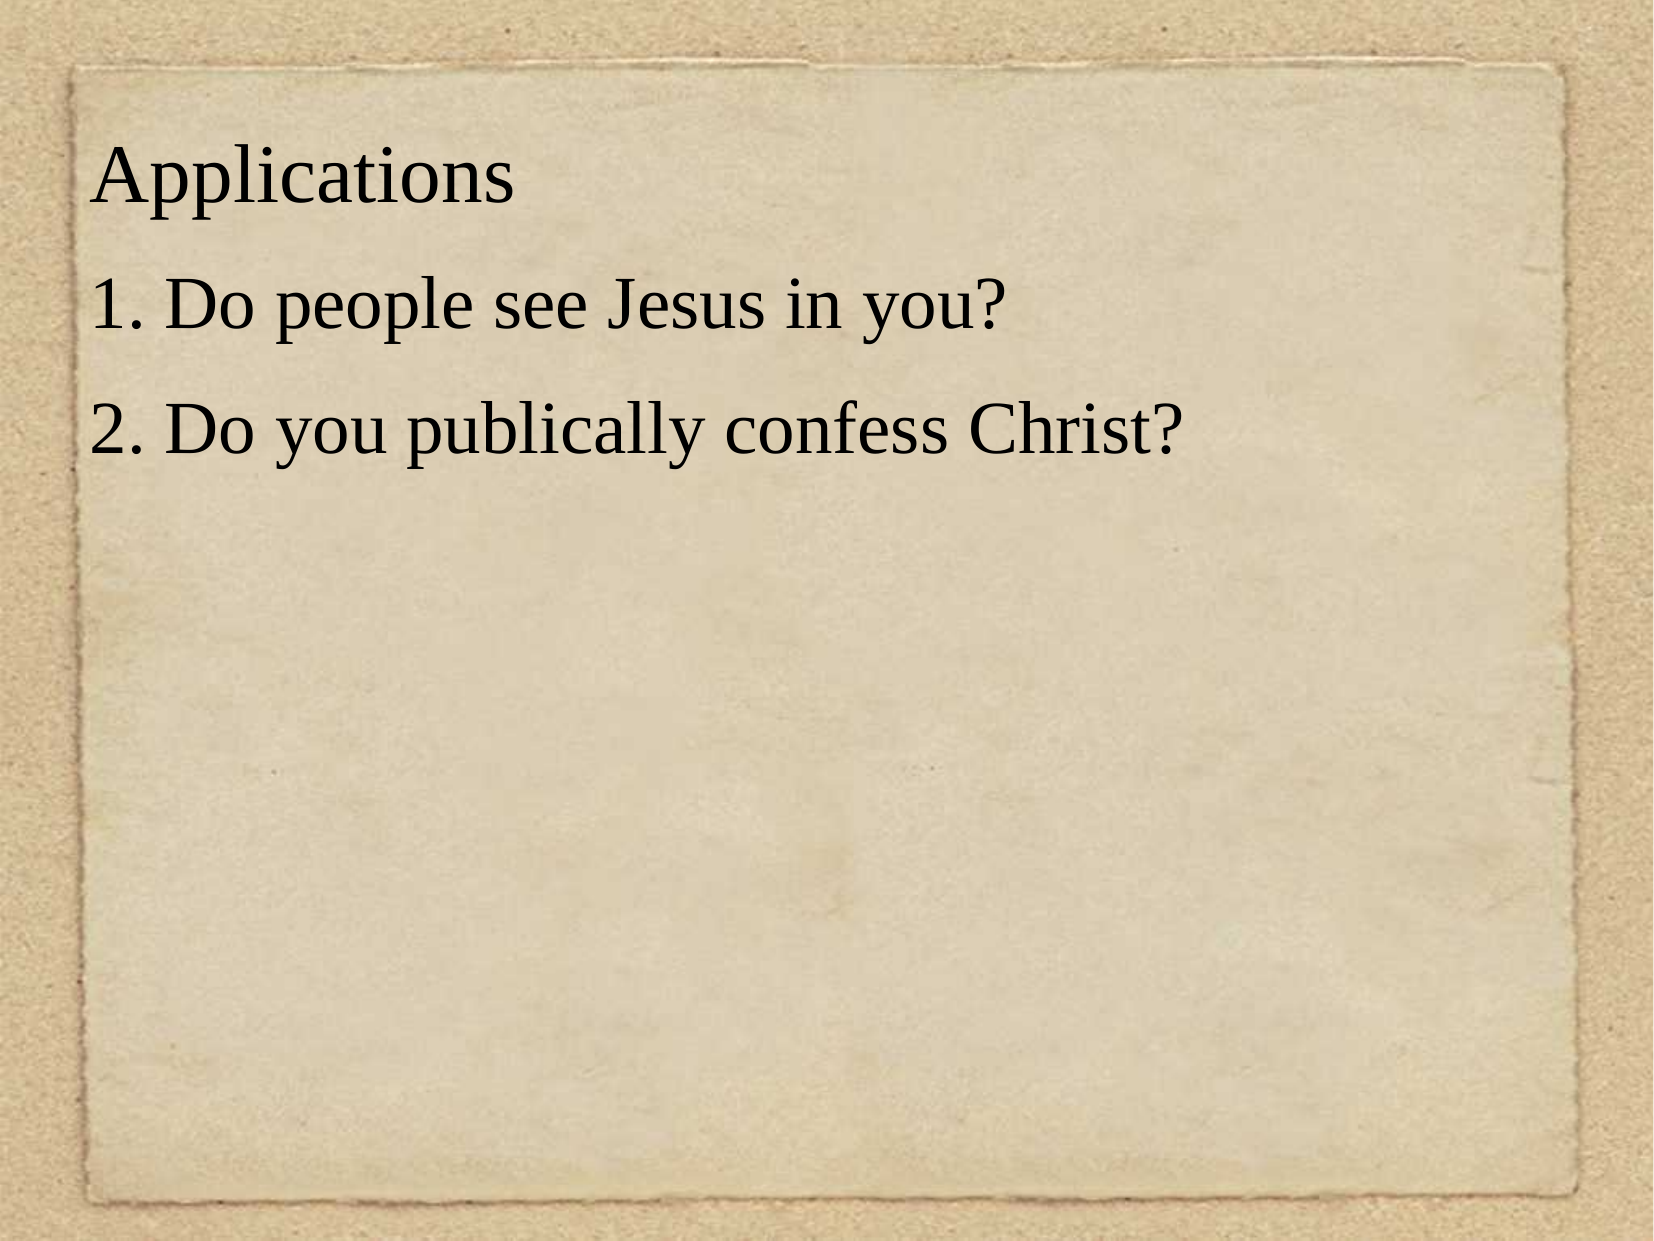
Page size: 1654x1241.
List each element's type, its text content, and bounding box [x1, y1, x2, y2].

text_box Applications 1. Do people see Jesus in you? 2. Do you publically confess Christ? [75, 75, 1576, 1201]
picture [0, 0, 1654, 1241]
